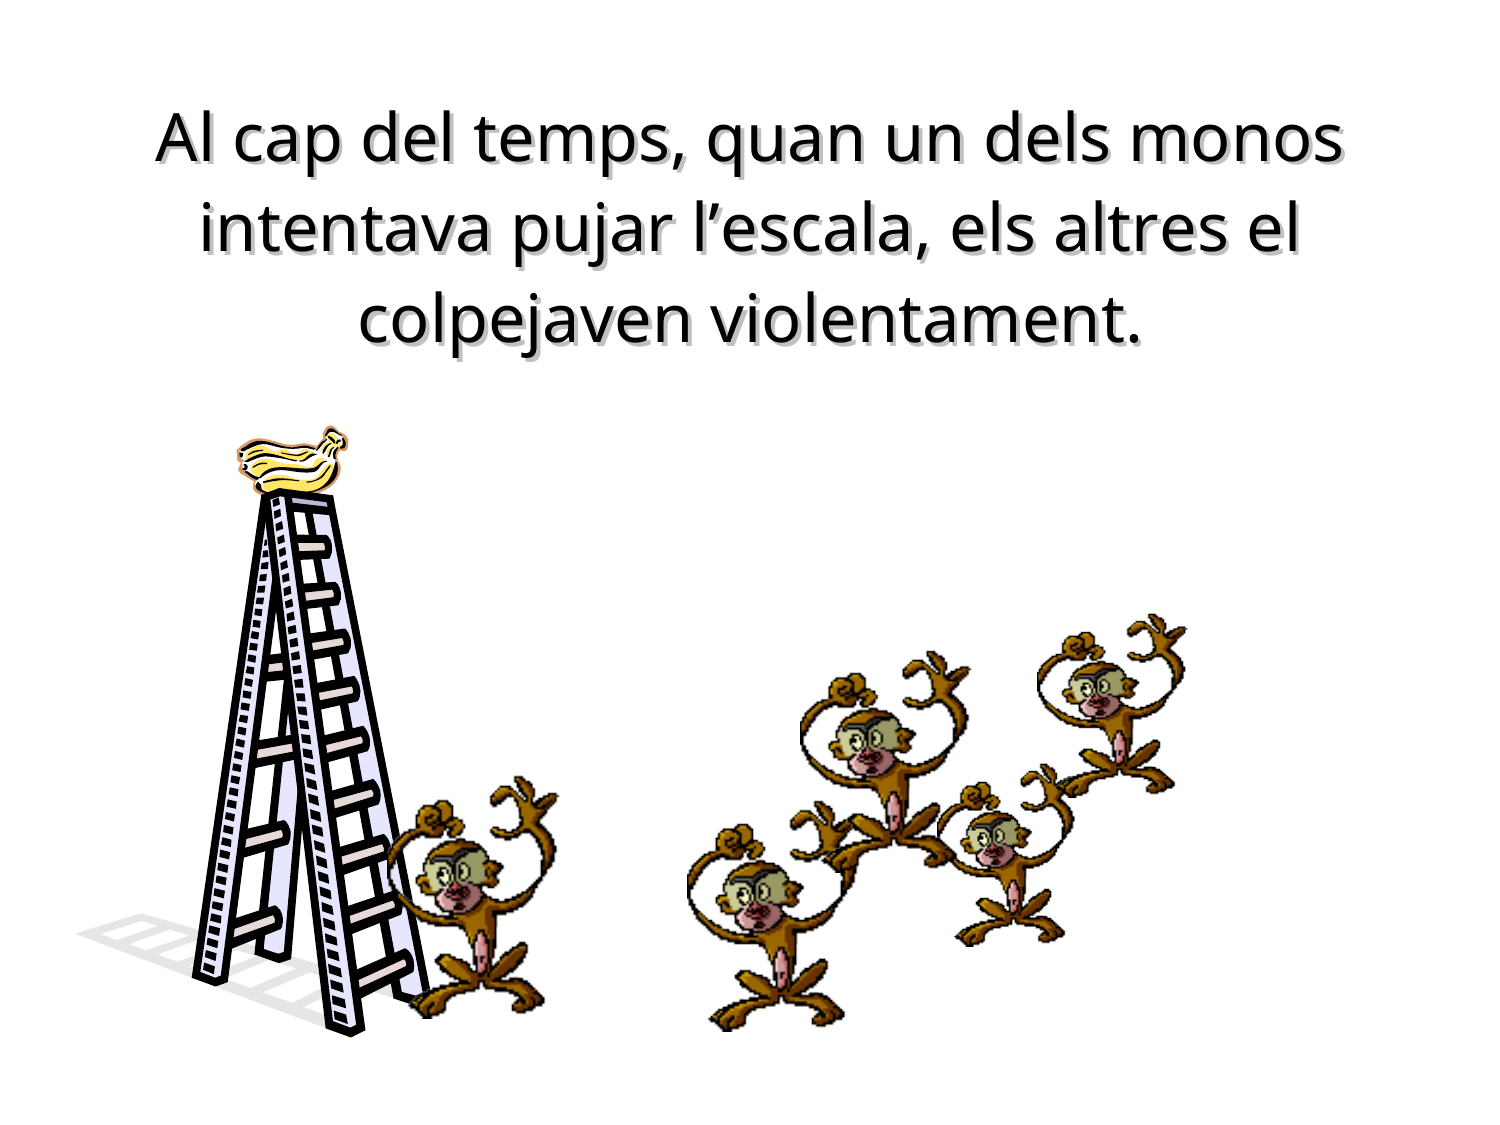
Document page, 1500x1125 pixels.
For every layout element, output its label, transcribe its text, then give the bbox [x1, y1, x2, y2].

text_box Al cap del temps, quan un dels monos intentava pujar l’escala, els altres el colpejaven violentament. [37, 82, 1465, 370]
picture [75, 397, 577, 1045]
picture [687, 612, 1203, 1032]
